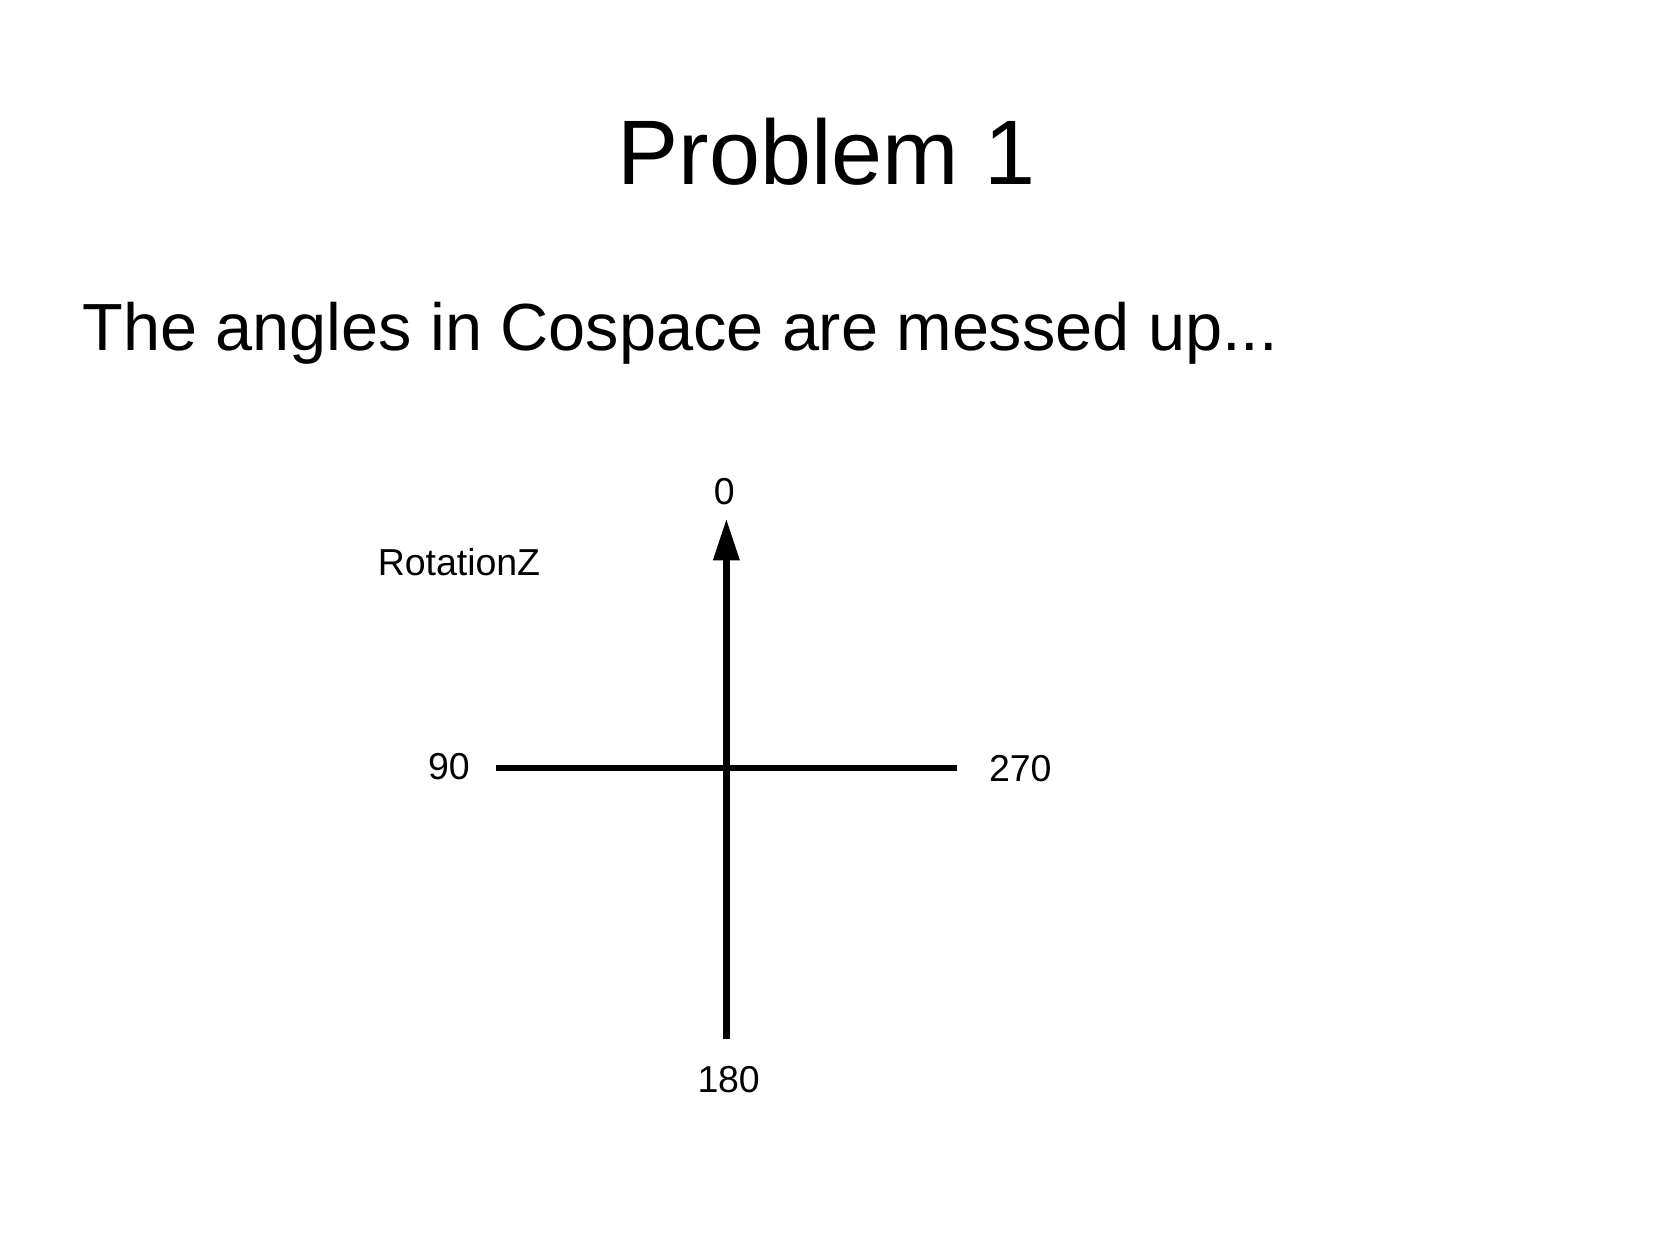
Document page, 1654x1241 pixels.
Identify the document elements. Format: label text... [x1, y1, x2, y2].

text_box 0 [699, 462, 750, 520]
text_box RotationZ [363, 533, 556, 591]
text_box 90 [413, 738, 485, 796]
text_box 270 [974, 740, 1067, 798]
text_box 180 [682, 1051, 775, 1108]
title Problem 1 [82, 49, 1571, 257]
list The angles in Cospace are messed up... [82, 290, 1571, 1010]
